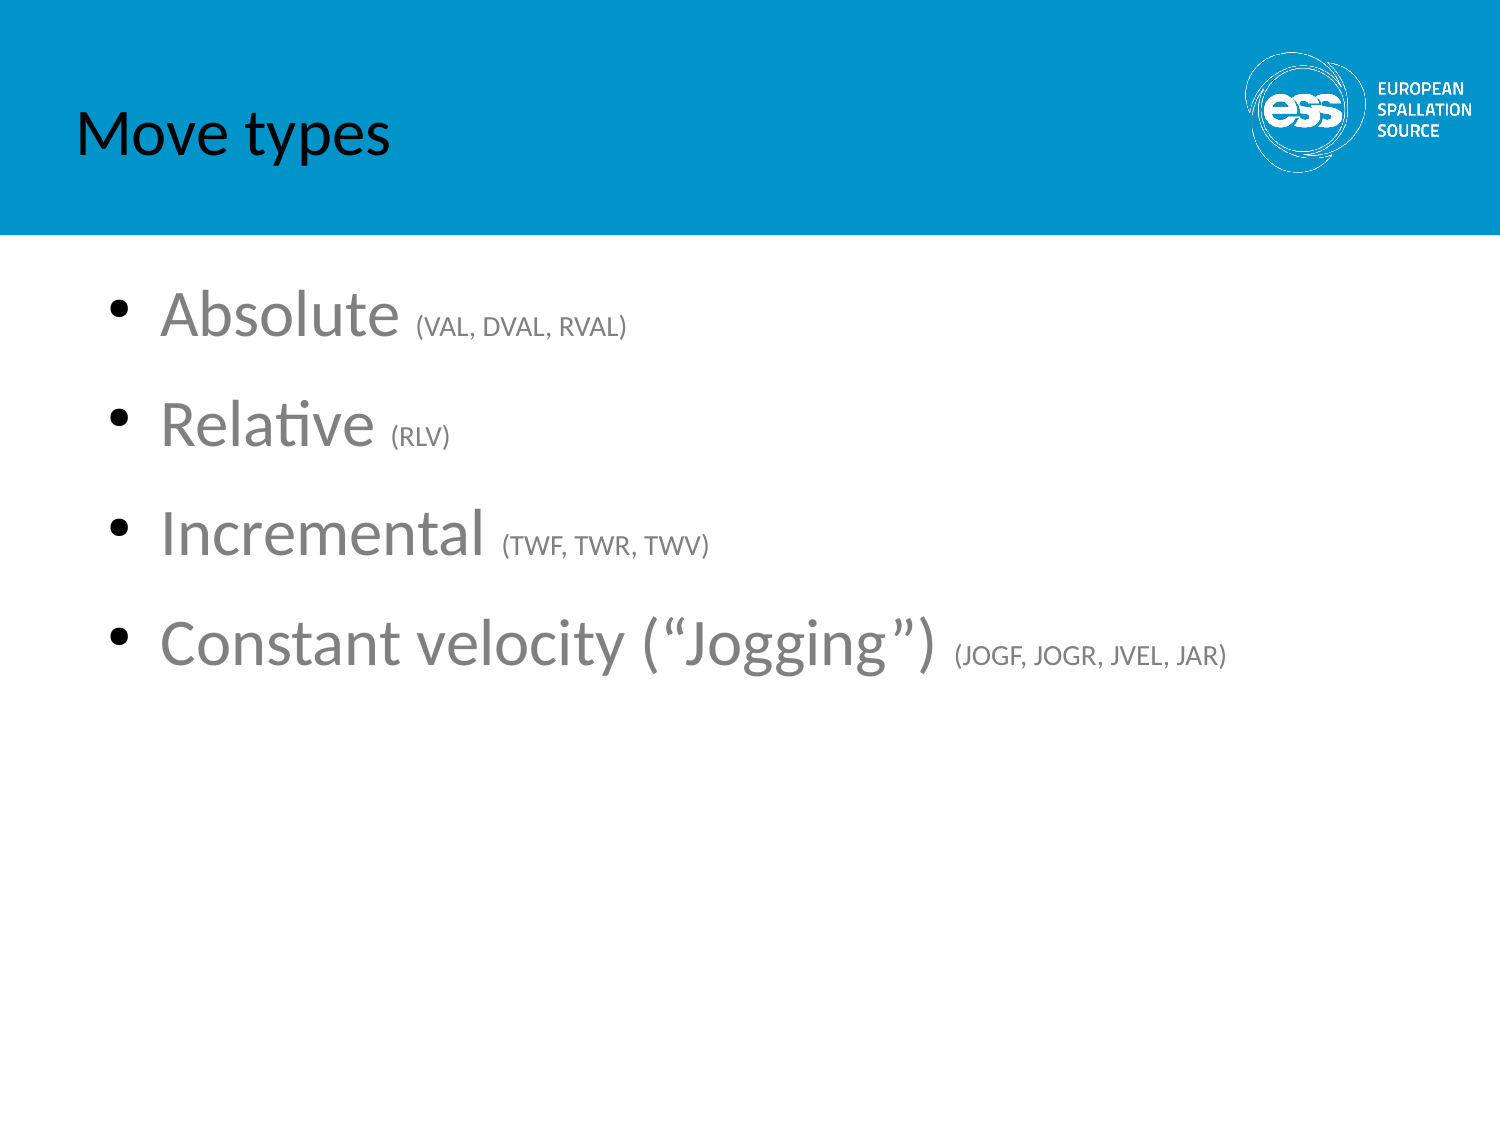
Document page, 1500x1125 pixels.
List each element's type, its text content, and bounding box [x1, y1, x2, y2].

picture [1400, 83, 1407, 94]
picture [1409, 104, 1415, 115]
picture [1443, 86, 1450, 93]
picture [1264, 94, 1342, 127]
picture [1454, 83, 1458, 94]
picture [1418, 104, 1423, 115]
title Move types [75, 45, 1247, 233]
picture [1423, 83, 1430, 94]
picture [1389, 104, 1393, 115]
picture [1398, 109, 1406, 115]
picture [1432, 125, 1438, 136]
picture [1422, 125, 1428, 134]
picture [1436, 104, 1444, 115]
list Absolute (VAL, DVAL, RVAL) Relative (RLV) Incremental (TWF, TWR, TWV) Constant velocity (“Jogging”) (JOGF, JOGR, JVEL, JAR) [75, 262, 1426, 1005]
picture [1379, 83, 1385, 94]
